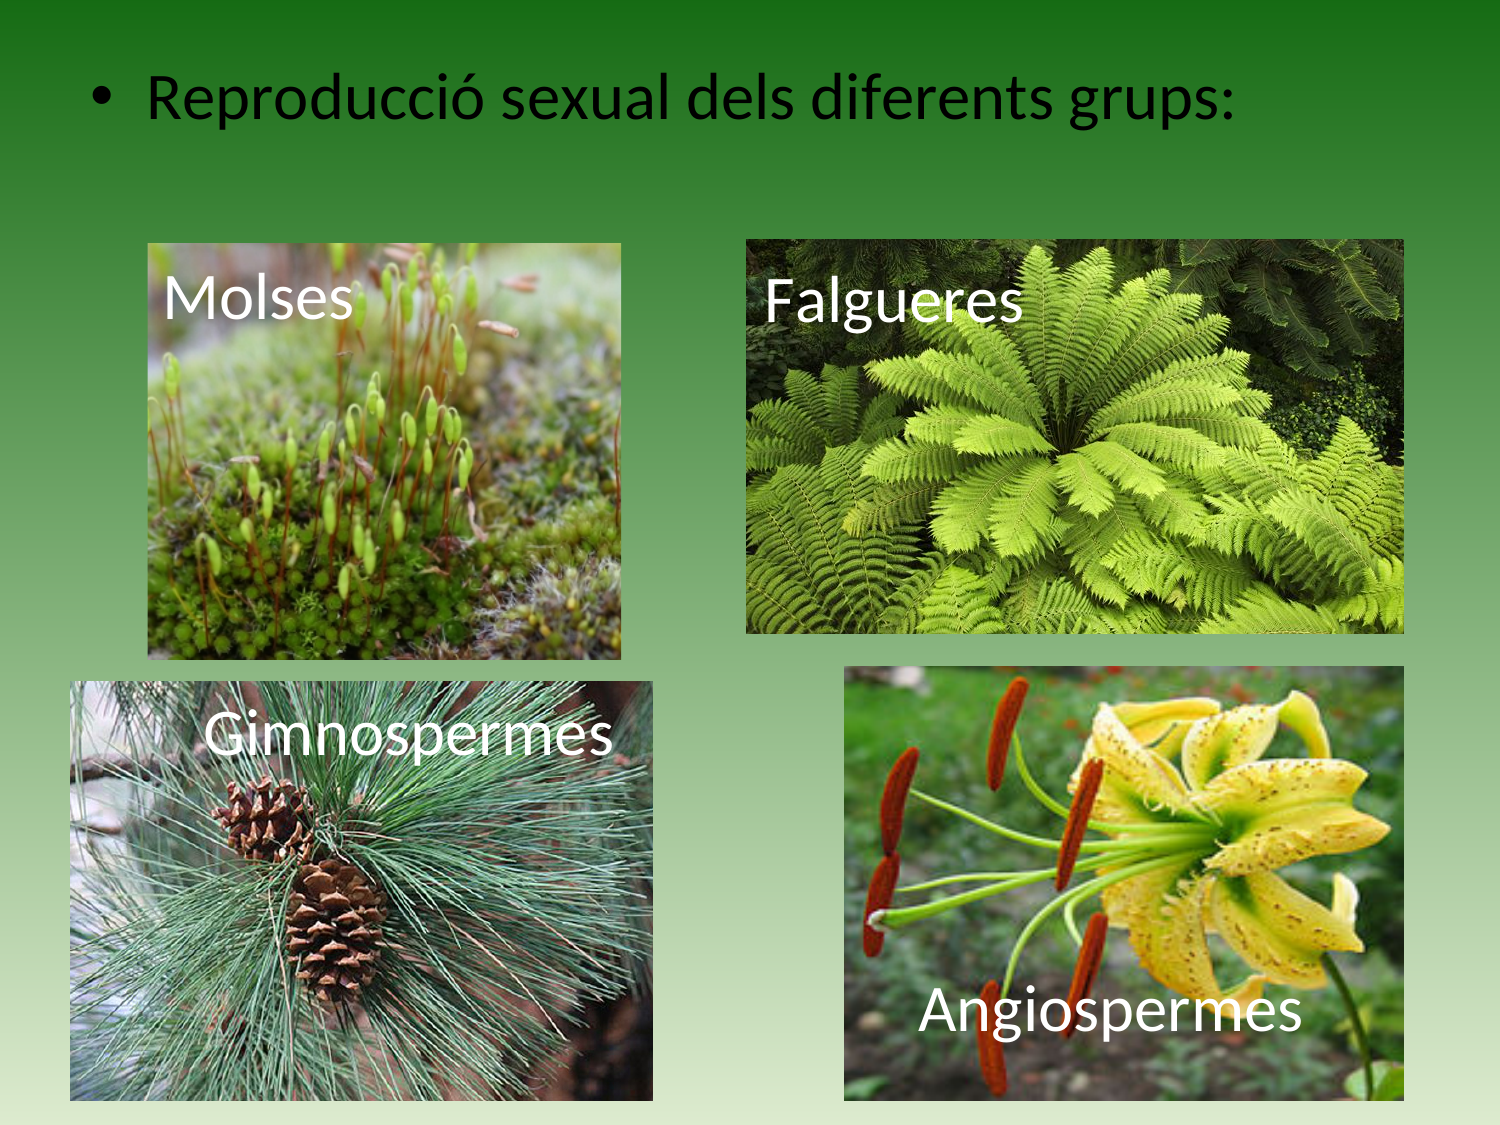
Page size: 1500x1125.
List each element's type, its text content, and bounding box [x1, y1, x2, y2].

picture [70, 681, 653, 1102]
picture [844, 666, 1404, 1102]
text_box Gimnospermes [188, 681, 650, 777]
text_box Falgueres [749, 248, 1058, 345]
picture [746, 239, 1404, 634]
text_box Angiospermes [903, 956, 1365, 1053]
list Reproducció sexual dels diferents grups: [75, 54, 1282, 325]
text_box Molses [147, 245, 373, 341]
picture [147, 325, 622, 660]
